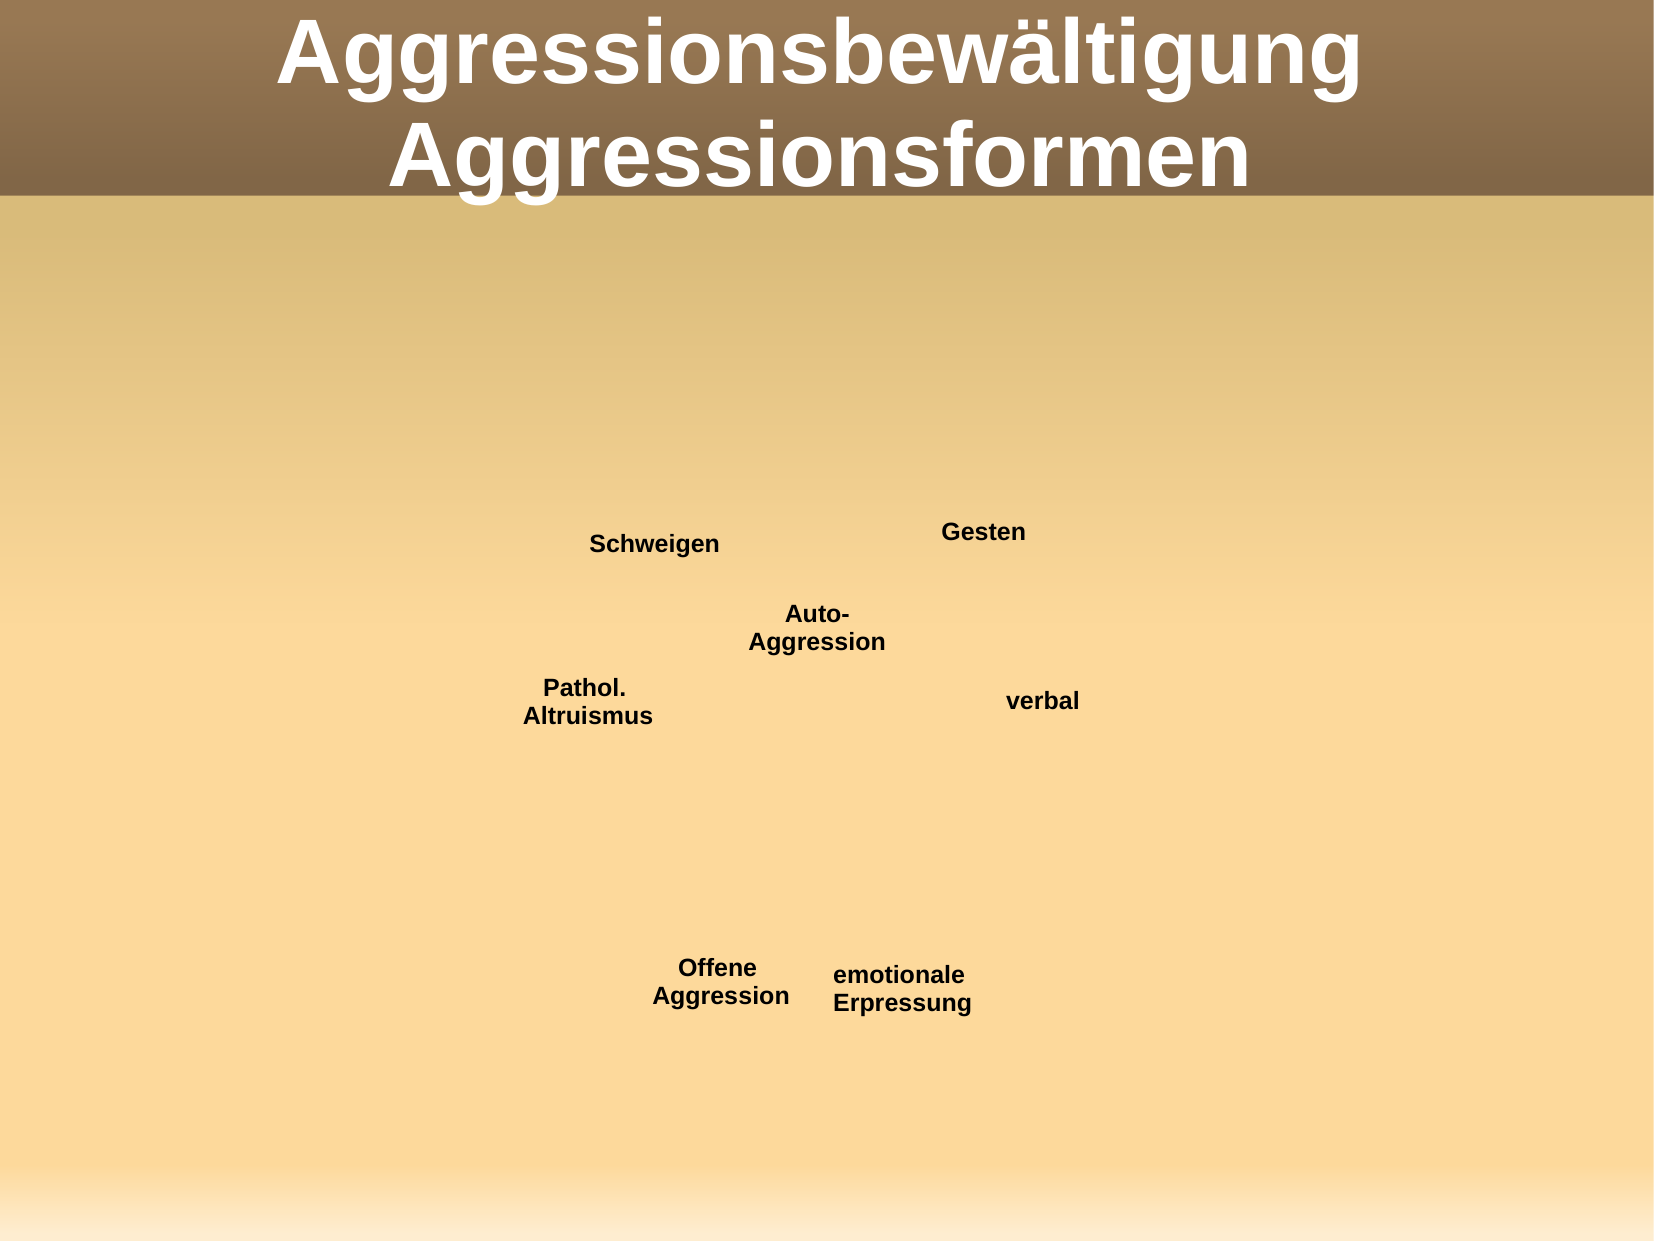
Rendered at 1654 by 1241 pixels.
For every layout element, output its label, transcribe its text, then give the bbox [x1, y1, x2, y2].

title Aggressionsbewältigung Aggressionsformen [76, 0, 1565, 208]
title Offene Aggression [578, 937, 864, 1027]
title Schweigen [512, 499, 798, 589]
title Pathol. Altruismus [445, 656, 731, 746]
title Auto- Aggression [674, 583, 960, 673]
title emotionale Erpressung [760, 944, 1046, 1034]
picture [0, 0, 1654, 1241]
title Gesten [841, 486, 1127, 576]
title verbal [900, 656, 1186, 746]
